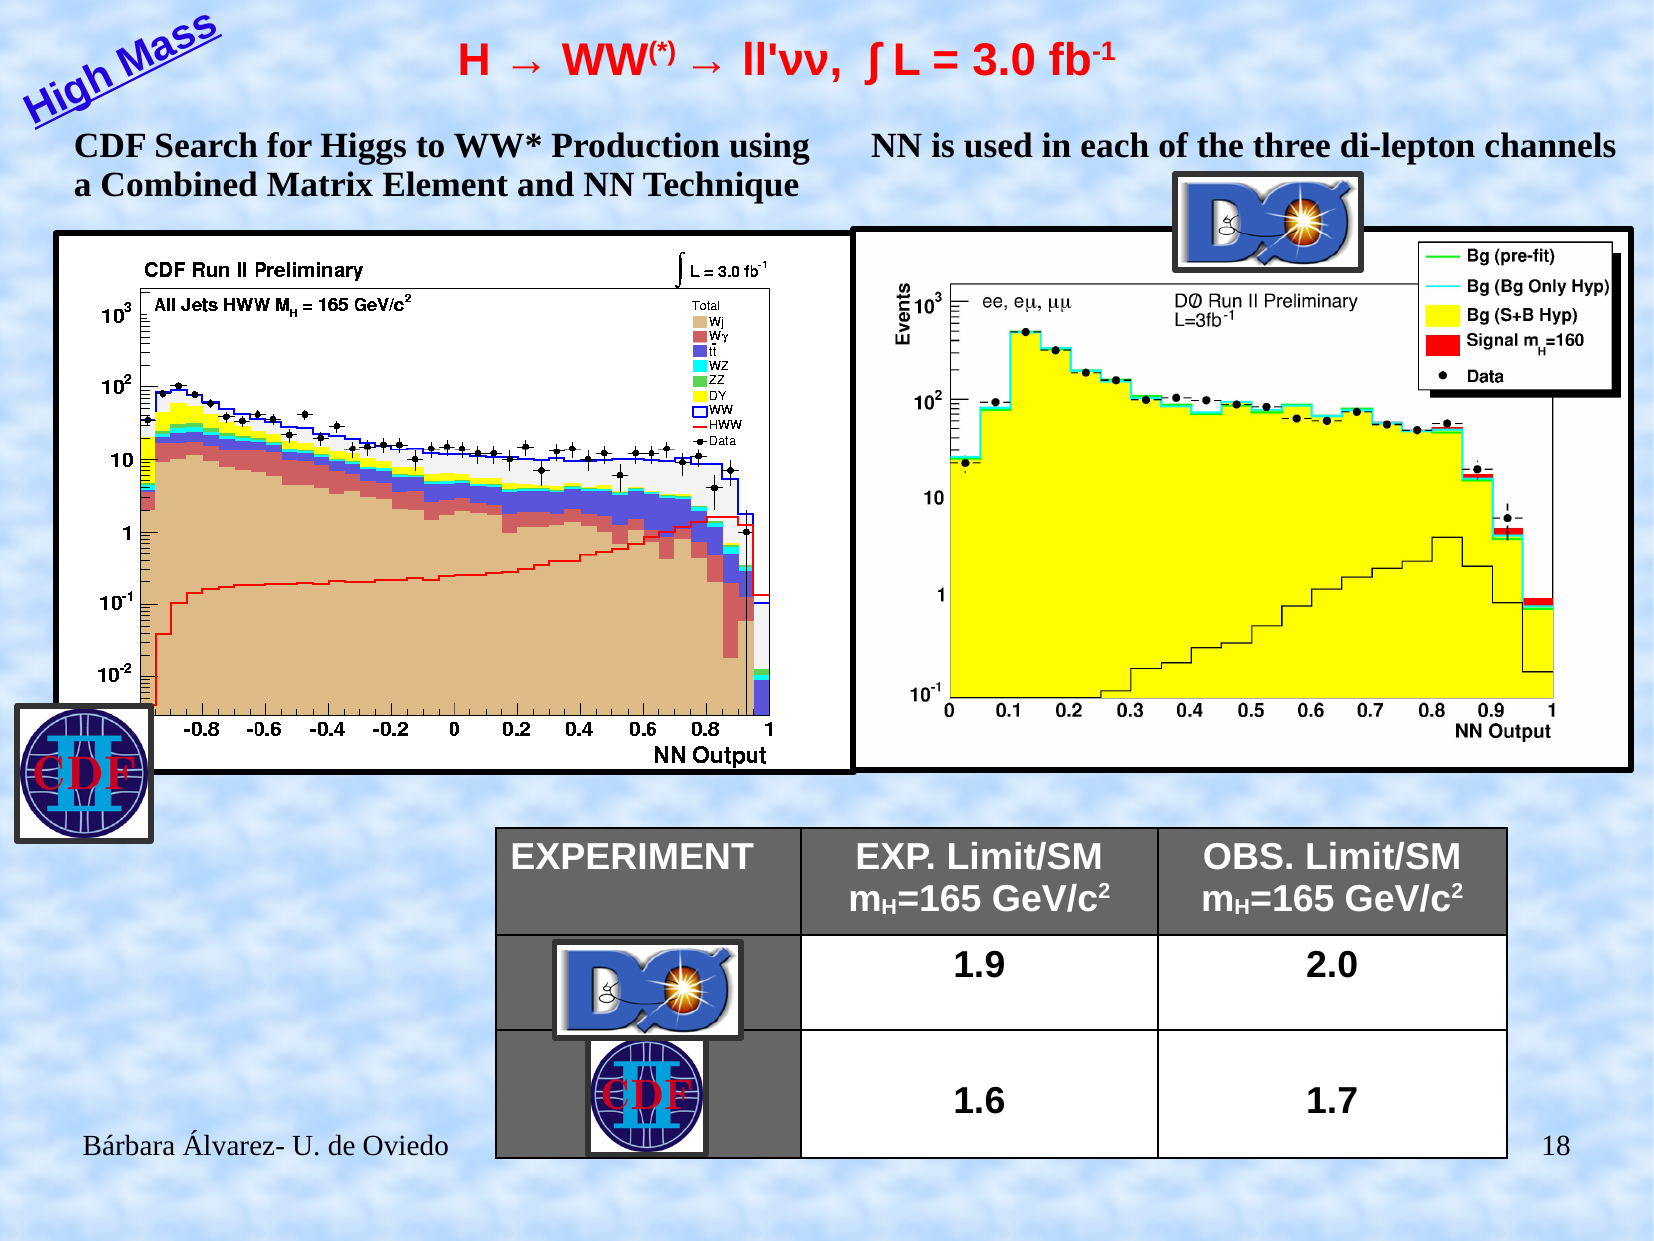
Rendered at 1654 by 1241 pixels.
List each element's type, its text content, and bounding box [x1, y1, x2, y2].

picture [0, 0, 180, 91]
table_cell 1.9 [802, 936, 1157, 1029]
picture [0, 0, 1654, 1241]
picture [59, 236, 850, 769]
text_box H → WW(*) → ll'νν, ∫ L = 3.0 fb-1 [442, 26, 1211, 100]
picture [856, 231, 1629, 768]
table_cell 1.7 [1159, 1031, 1506, 1157]
table_cell [497, 936, 800, 1029]
table_header EXPERIMENT [497, 829, 800, 934]
picture [1177, 177, 1359, 267]
table_cell [497, 1031, 585, 1157]
table_cell 2.0 [1159, 936, 1506, 1029]
table_cell [709, 1031, 800, 1157]
text_box CDF Search for Higgs to WW* Production using a Combined Matrix Element and NN Technique [59, 118, 835, 213]
text_box NN is used in each of the three di-lepton channels [856, 118, 1654, 173]
picture [20, 708, 148, 838]
table_header EXP. Limit/SM mH=165 GeV/c2 [802, 829, 1157, 934]
table_cell 1.6 [802, 1031, 1157, 1157]
table_header OBS. Limit/SM mH=165 GeV/c2 [1159, 829, 1506, 934]
text_box High Mass [0, 0, 242, 148]
